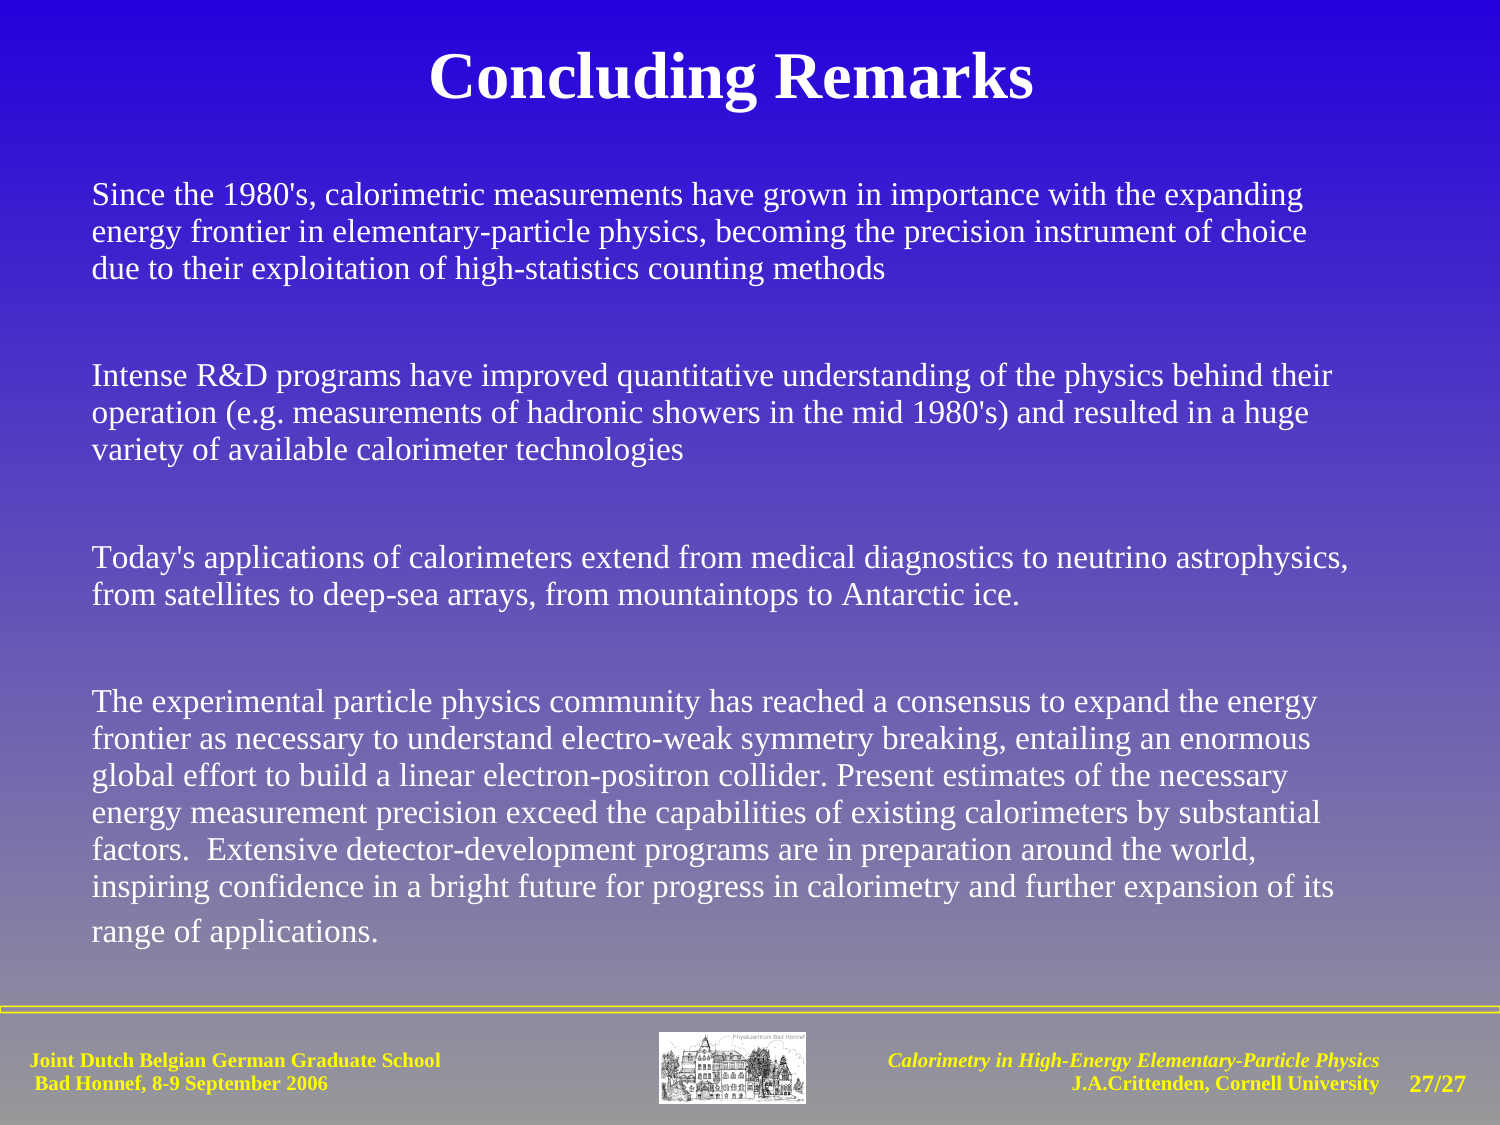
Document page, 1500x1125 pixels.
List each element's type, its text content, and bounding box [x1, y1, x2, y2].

picture [659, 1032, 806, 1104]
title Concluding Remarks [94, 17, 1369, 135]
subtitle Since the 1980's, calorimetric measurements have grown in importance with the expanding energy frontier in elementary-particle physics, becoming the precision instrument of choice due to their exploitation of high-statistics counting methods Intense R&D programs have improved quantitative understanding of the physics behind their operation (e.g. measurements of hadronic showers in the mid 1980's) and resulted in a huge variety of available calorimeter technologies Today's applications of calorimeters extend from medical diagnostics to neutrino astrophysics, from satellites to deep-sea arrays, from mountaintops to Antarctic ice. The experimental particle physics community has reached a consensus to expand the energy frontier as necessary to understand electro-weak symmetry breaking, entailing an enormous global effort to build a linear electron-positron collider. Present estimates of the necessary energy measurement precision exceed the capabilities of existing calorimeters by substantial factors. Extensive detector-development programs are in preparation around the world, inspiring confidence in a bright future for progress in calorimetry and further expansion of its range of applications. [91, 153, 1366, 974]
